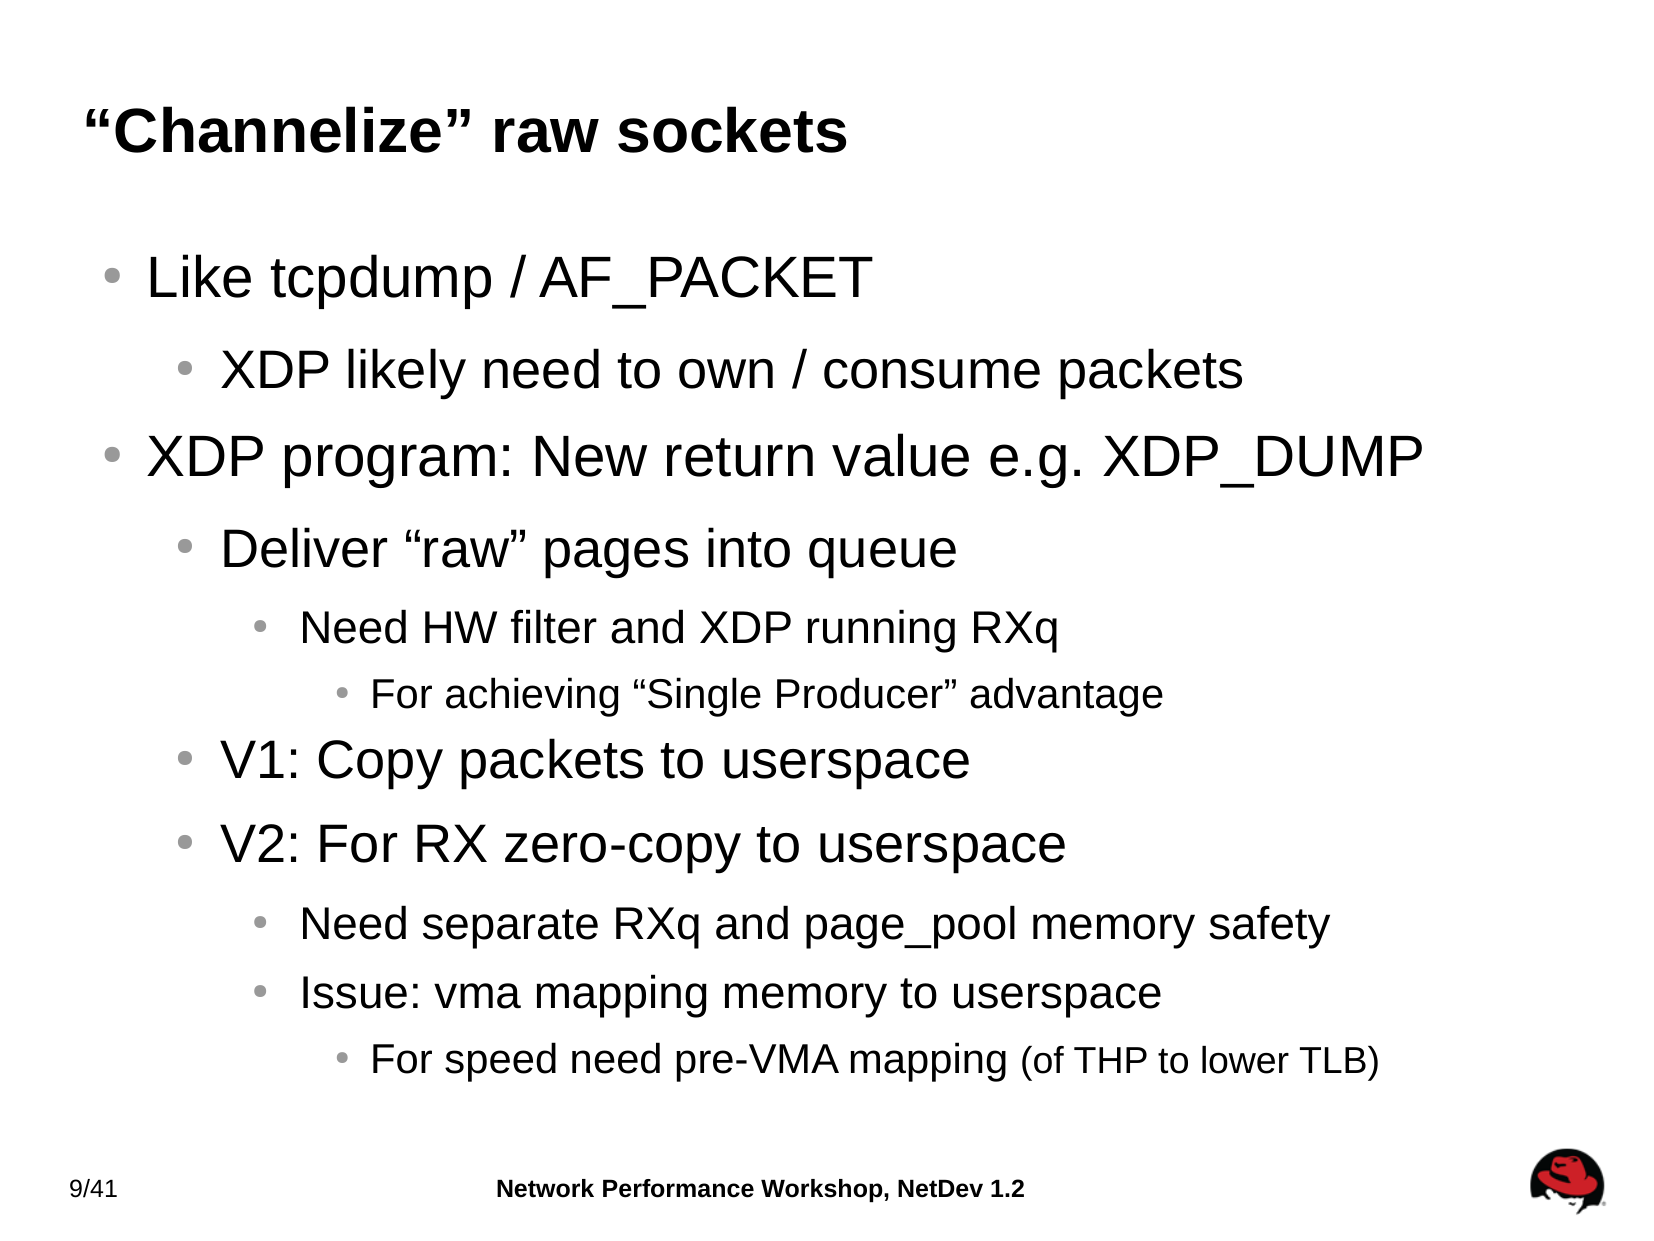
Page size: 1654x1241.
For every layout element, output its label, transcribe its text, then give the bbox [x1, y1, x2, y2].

title “Channelize” raw sockets [82, 37, 1571, 226]
picture [1529, 1146, 1612, 1224]
list Like tcpdump / AF_PACKET XDP likely need to own / consume packets XDP program: New return value e.g. XDP_DUMP Deliver “raw” pages into queue Need HW filter and XDP running RXq For achieving “Single Producer” advantage V1: Copy packets to userspace V2: For RX zero-copy to userspace Need separate RXq and page_pool memory safety Issue: vma mapping memory to userspace For speed need pre-VMA mapping (of THP to lower TLB) [86, 244, 1575, 1083]
